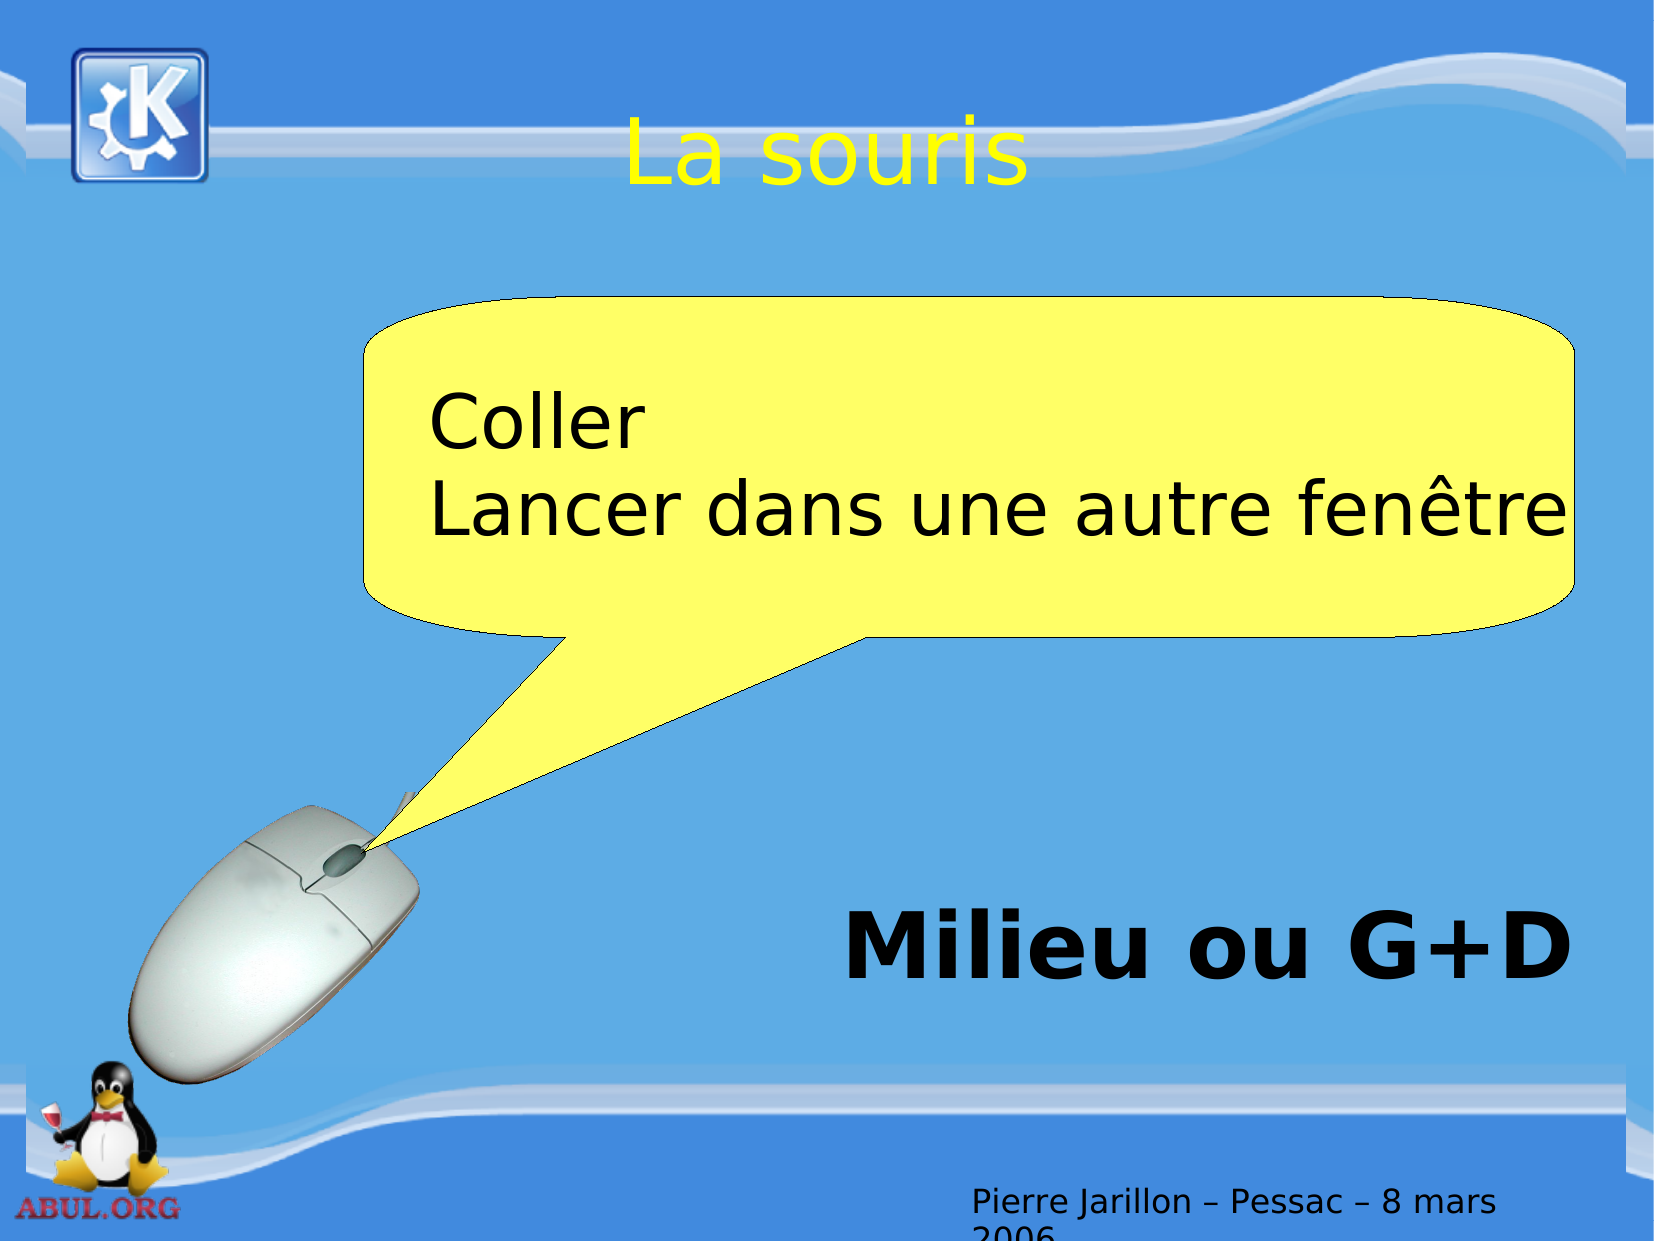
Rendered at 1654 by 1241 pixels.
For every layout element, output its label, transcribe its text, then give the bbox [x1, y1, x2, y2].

text_box [361, 296, 1575, 854]
text_box Pierre Jarillon – Pessac – 8 mars 2006 [956, 1175, 1607, 1229]
picture [0, 0, 1654, 1241]
text_box Milieu ou G+D [826, 885, 1595, 1008]
picture [998, 1229, 1008, 1241]
picture [985, 1229, 996, 1241]
picture [1009, 1229, 1017, 1241]
title La souris [82, 49, 1571, 257]
picture [1030, 1229, 1040, 1241]
text_box Coller Lancer dans une autre fenêtre [413, 371, 1563, 562]
picture [1019, 1229, 1029, 1241]
